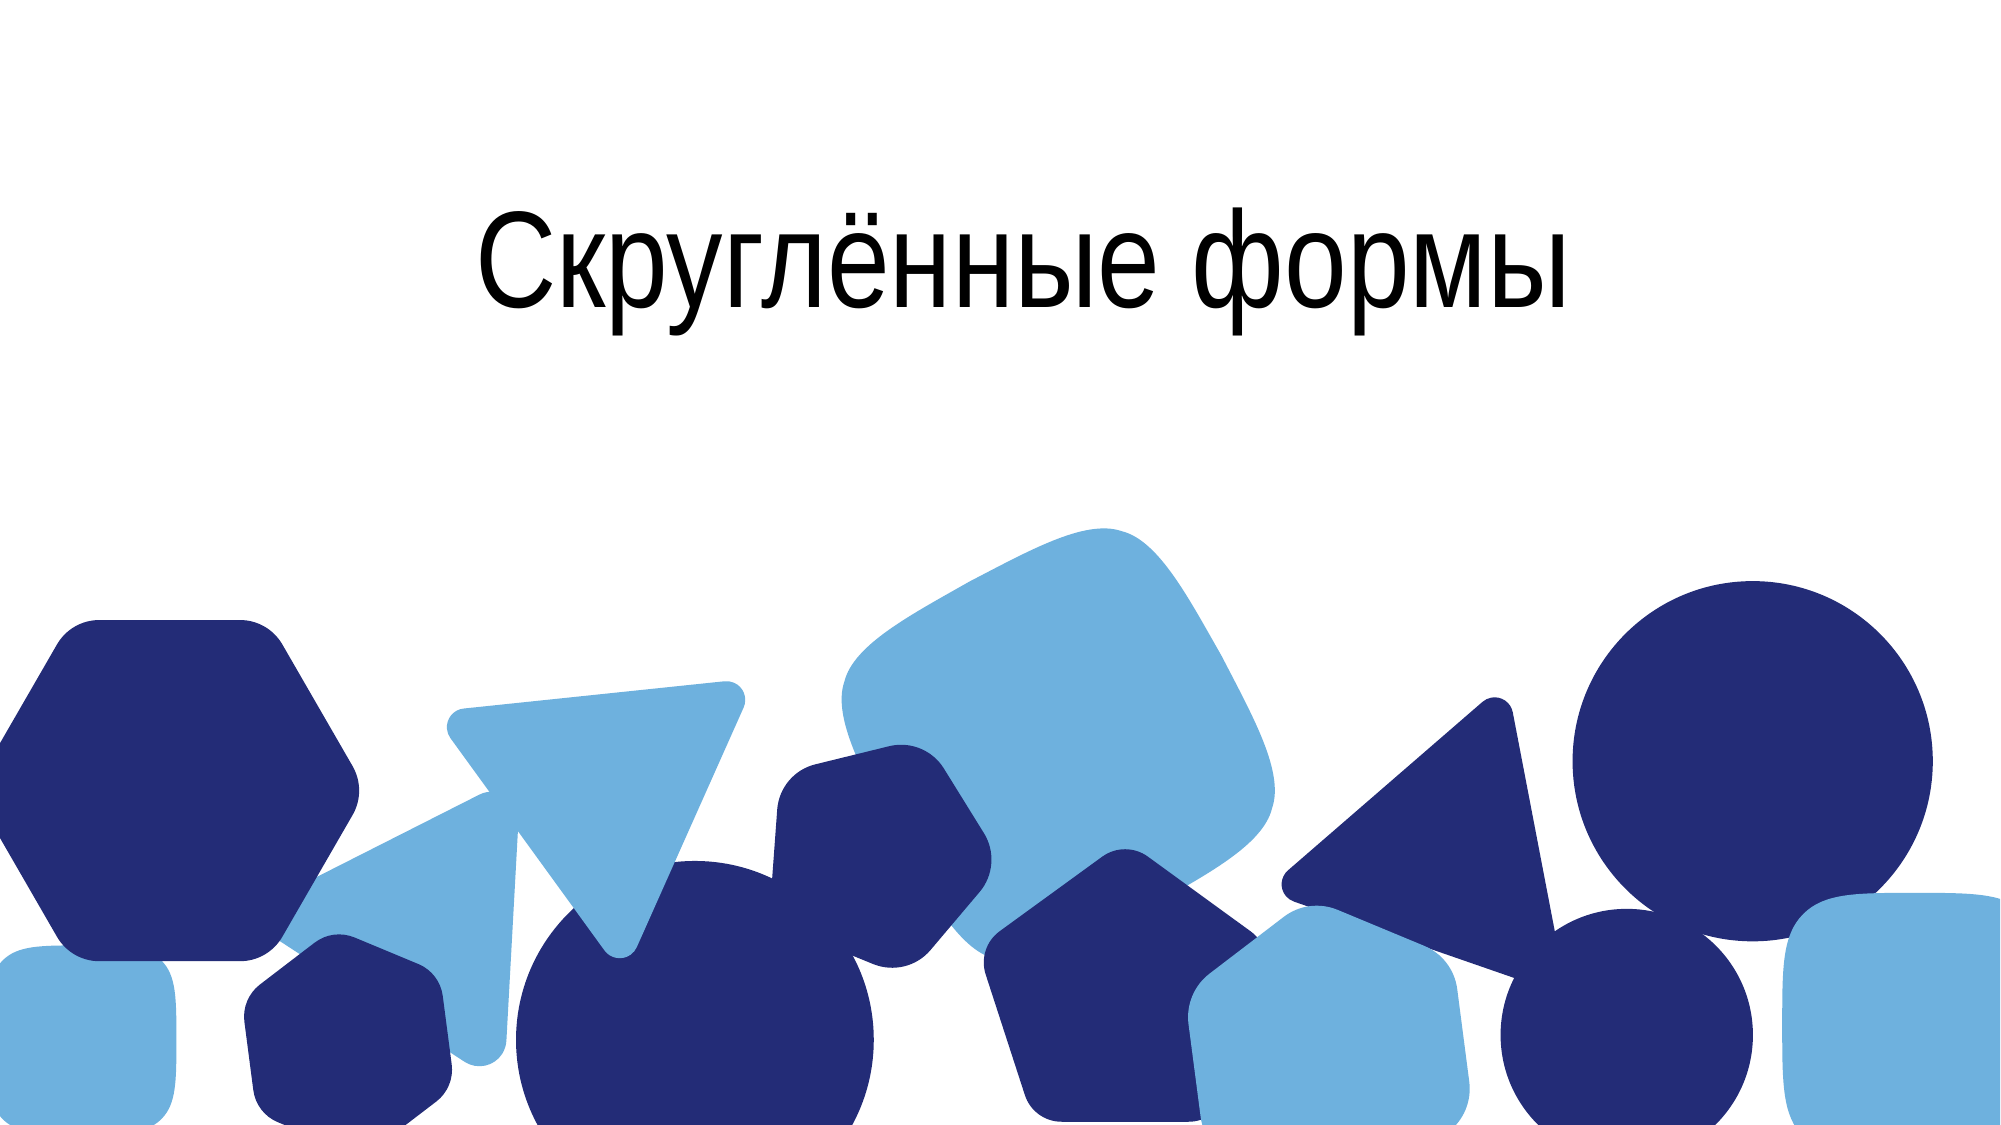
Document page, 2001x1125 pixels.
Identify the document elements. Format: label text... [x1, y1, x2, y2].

title Скруглённые формы [273, 186, 1774, 421]
text_box [0, 528, 2001, 1125]
